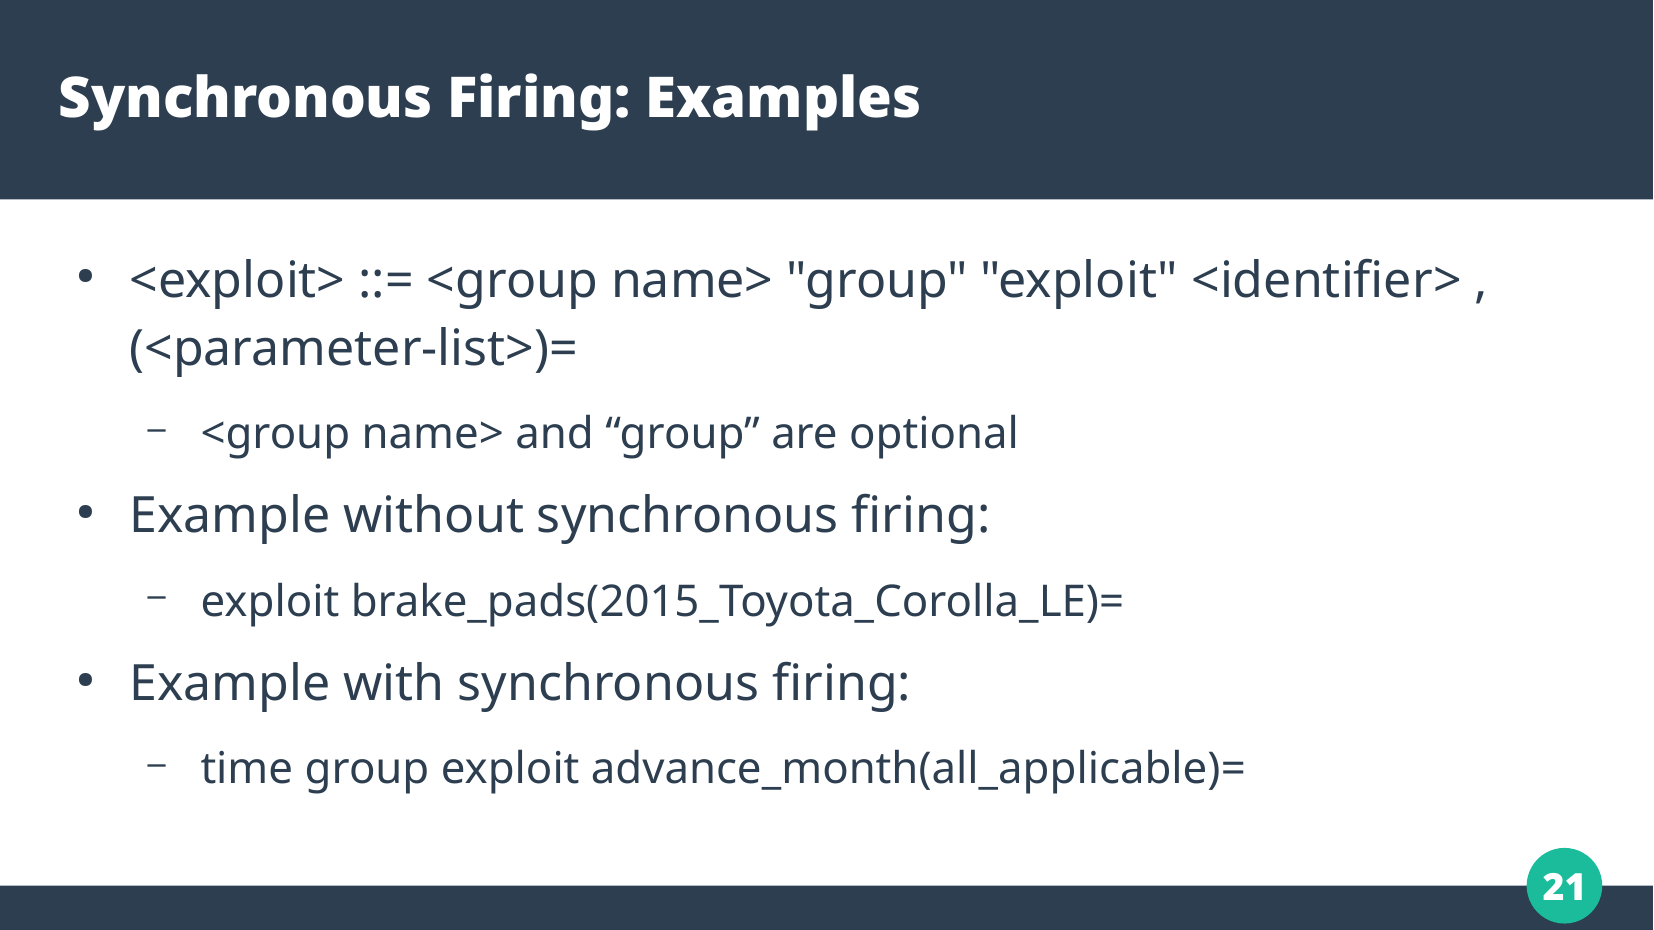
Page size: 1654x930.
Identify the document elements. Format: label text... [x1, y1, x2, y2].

title Synchronous Firing: Examples [58, 36, 1594, 155]
list <exploit> ::= <group name> "group" "exploit" <identifier> , (<parameter-list>)= <group name> and “group” are optional Example without synchronous firing: exploit brake_pads(2015_Toyota_Corolla_LE)= Example with synchronous firing: time group exploit advance_month(all_applicable)= [58, 243, 1594, 864]
